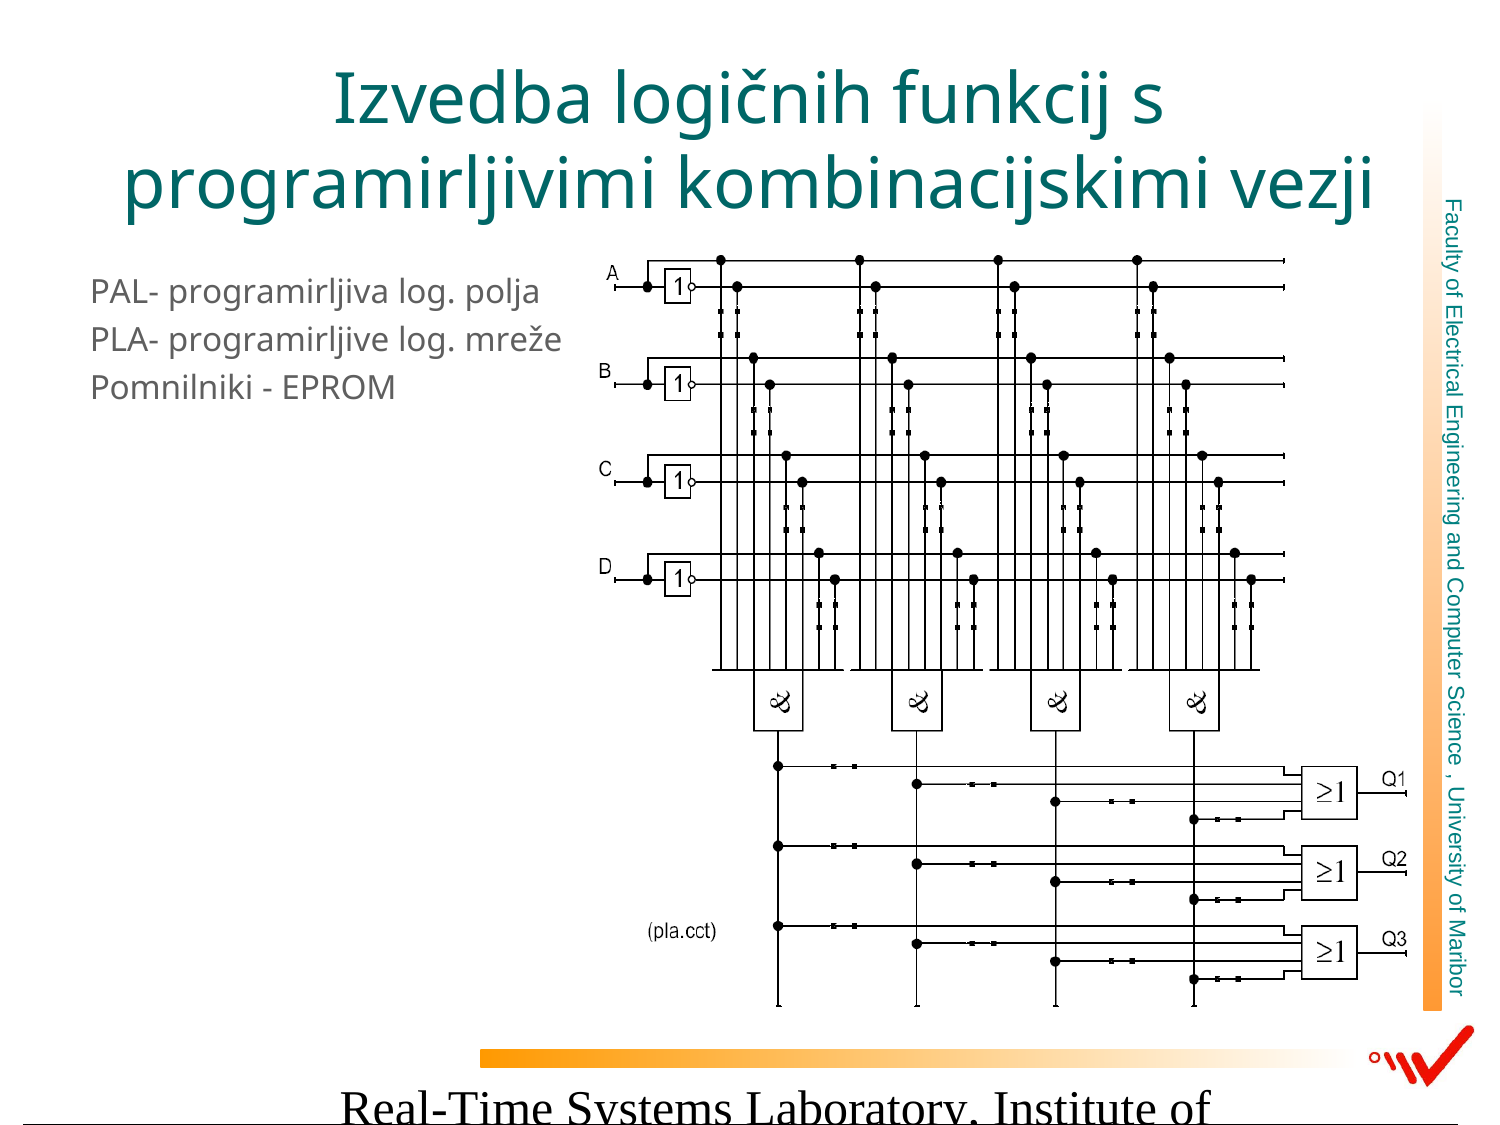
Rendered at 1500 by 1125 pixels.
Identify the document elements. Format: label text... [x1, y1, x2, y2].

picture [597, 244, 1408, 1009]
list PAL- programirljiva log. polja PLA- programirljive log. mreže Pomnilniki - EPROM [75, 262, 597, 1006]
title Izvedba logičnih funkcij s programirljivimi kombinacijskimi vezji [75, 45, 1426, 233]
